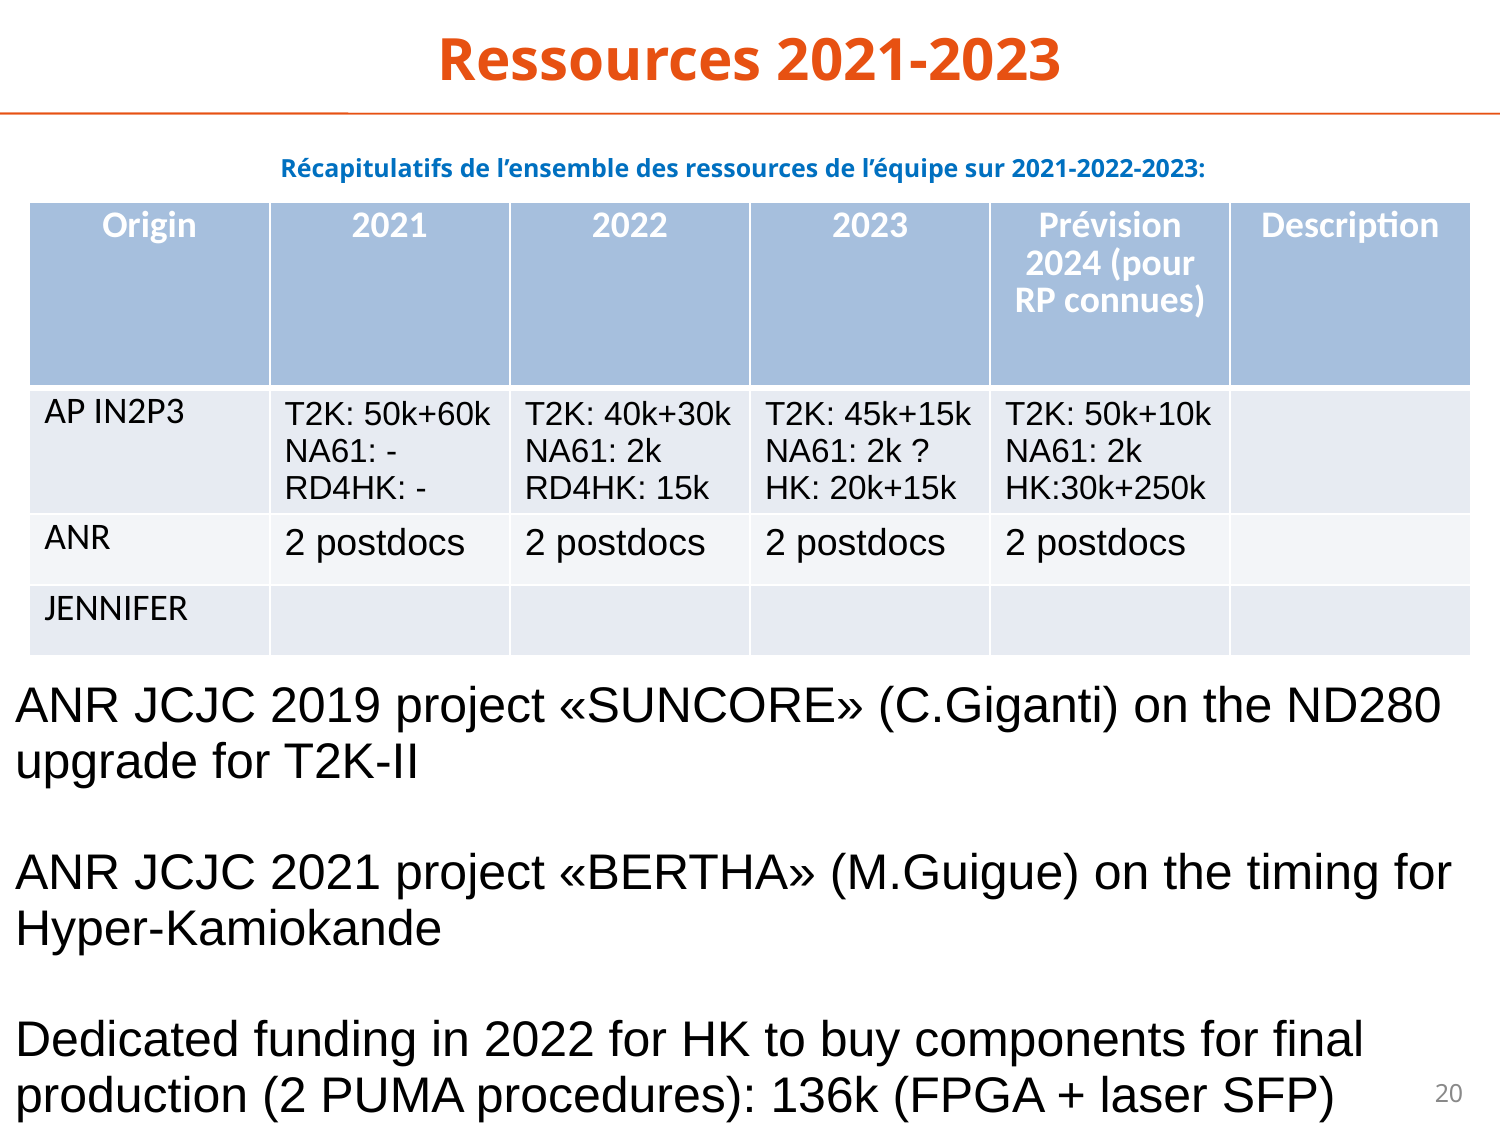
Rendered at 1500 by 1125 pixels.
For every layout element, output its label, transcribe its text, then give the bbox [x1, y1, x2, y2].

text_box ANR JCJC 2019 project «SUNCORE» (C.Giganti) on the ND280 upgrade for T2K-II ANR JCJC 2021 project «BERTHA» (M.Guigue) on the timing for Hyper-Kamiokande Dedicated funding in 2022 for HK to buy components for final production (2 PUMA procedures): 136k (FPGA + laser SFP) [0, 669, 1500, 1125]
table_cell [1231, 515, 1470, 584]
table_cell [271, 586, 509, 655]
table_cell 2 postdocs [511, 515, 749, 584]
table_header 2023 [751, 203, 989, 385]
table_cell T2K: 50k+60k NA61: - RD4HK: - [271, 391, 509, 513]
table_cell [1231, 391, 1470, 513]
table_cell 2 postdocs [751, 515, 989, 584]
table_cell [1231, 586, 1470, 655]
table_cell AP IN2P3 [30, 391, 269, 513]
table_cell [751, 586, 989, 655]
table_cell ANR [30, 515, 269, 584]
table_header Prévision 2024 (pour RP connues) [991, 203, 1229, 385]
table_cell 2 postdocs [991, 515, 1229, 584]
title Ressources 2021-2023 [0, 0, 1500, 112]
table_header 2022 [511, 203, 749, 385]
list Récapitulatifs de l’ensemble des ressources de l’équipe sur 2021-2022-2023: [5, 148, 1483, 268]
table_header Origin [30, 203, 269, 385]
table_cell T2K: 50k+10k NA61: 2k HK:30k+250k [991, 391, 1229, 513]
table_cell [991, 586, 1229, 655]
table_cell T2K: 40k+30k NA61: 2k RD4HK: 15k [511, 391, 749, 513]
table_cell JENNIFER [30, 586, 269, 655]
table_header 2021 [271, 203, 509, 385]
table_cell 2 postdocs [271, 515, 509, 584]
table_cell [511, 586, 749, 655]
table_header Description [1231, 203, 1470, 385]
table_cell T2K: 45k+15k NA61: 2k ? HK: 20k+15k [751, 391, 989, 513]
